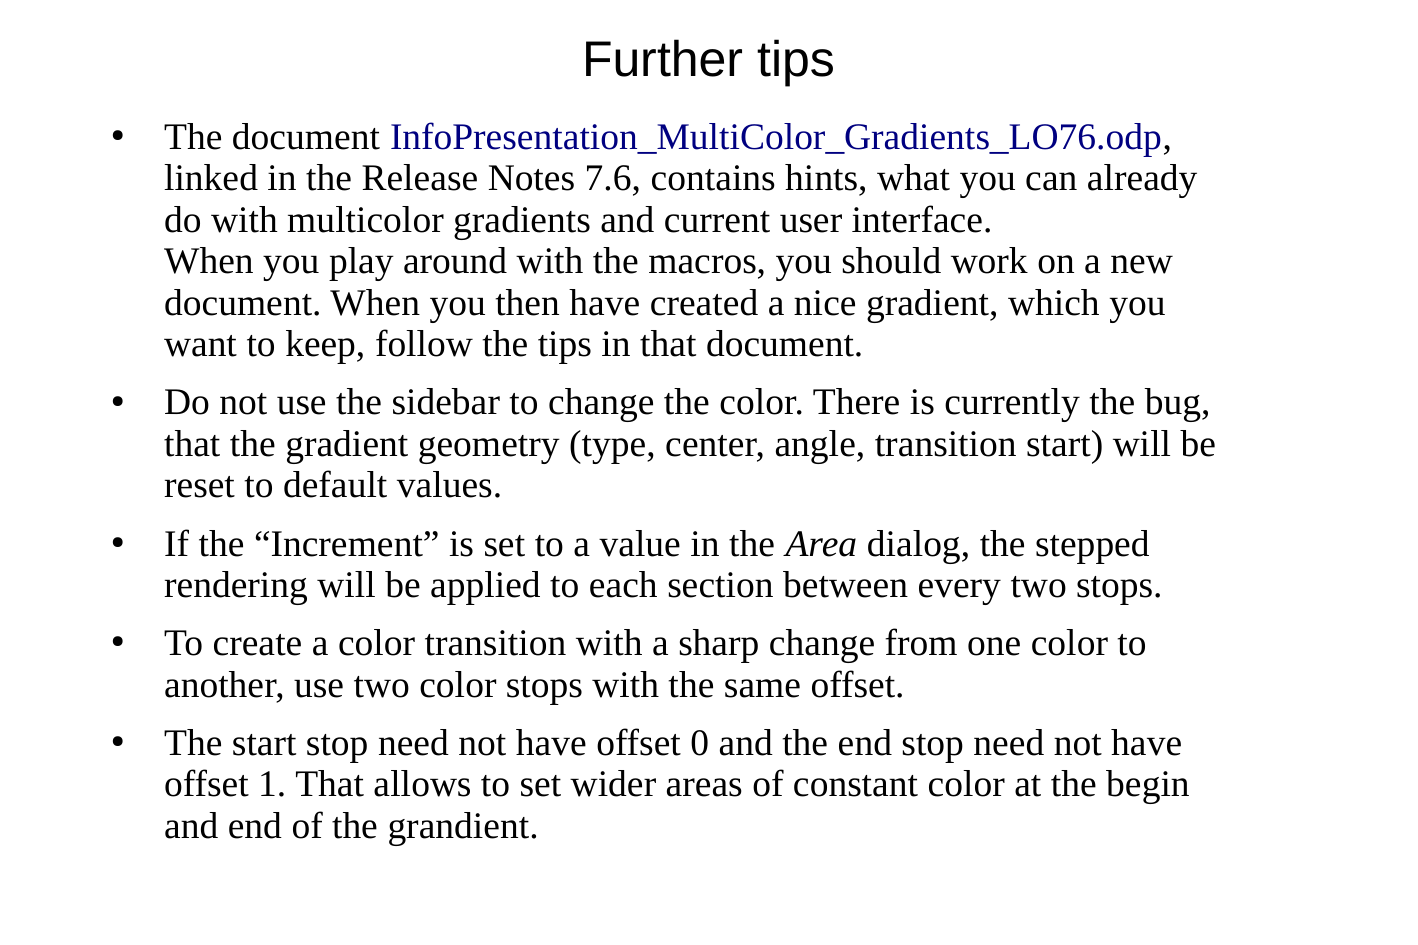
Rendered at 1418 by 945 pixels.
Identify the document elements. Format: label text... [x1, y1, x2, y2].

list The document InfoPresentation_MultiColor_Gradients_LO76.odp, linked in the Release Notes 7.6, contains hints, what you can already do with multicolor gradients and current user interface. When you play around with the macros, you should work on a new document. When you then have created a nice gradient, which you want to keep, follow the tips in that document. Do not use the sidebar to change the color. There is currently the bug, that the gradient geometry (type, center, angle, transition start) will be reset to default values. If the “Increment” is set to a value in the Area dialog, the stepped rendering will be applied to each section between every two stops. To create a color transition with a sharp change from one color to another, use two color stops with the same offset. The start stop need not have offset 0 and the end stop need not have offset 1. That allows to set wider areas of constant color at the begin and end of the grandient. [93, 115, 1235, 875]
title Further tips [0, 0, 1418, 119]
